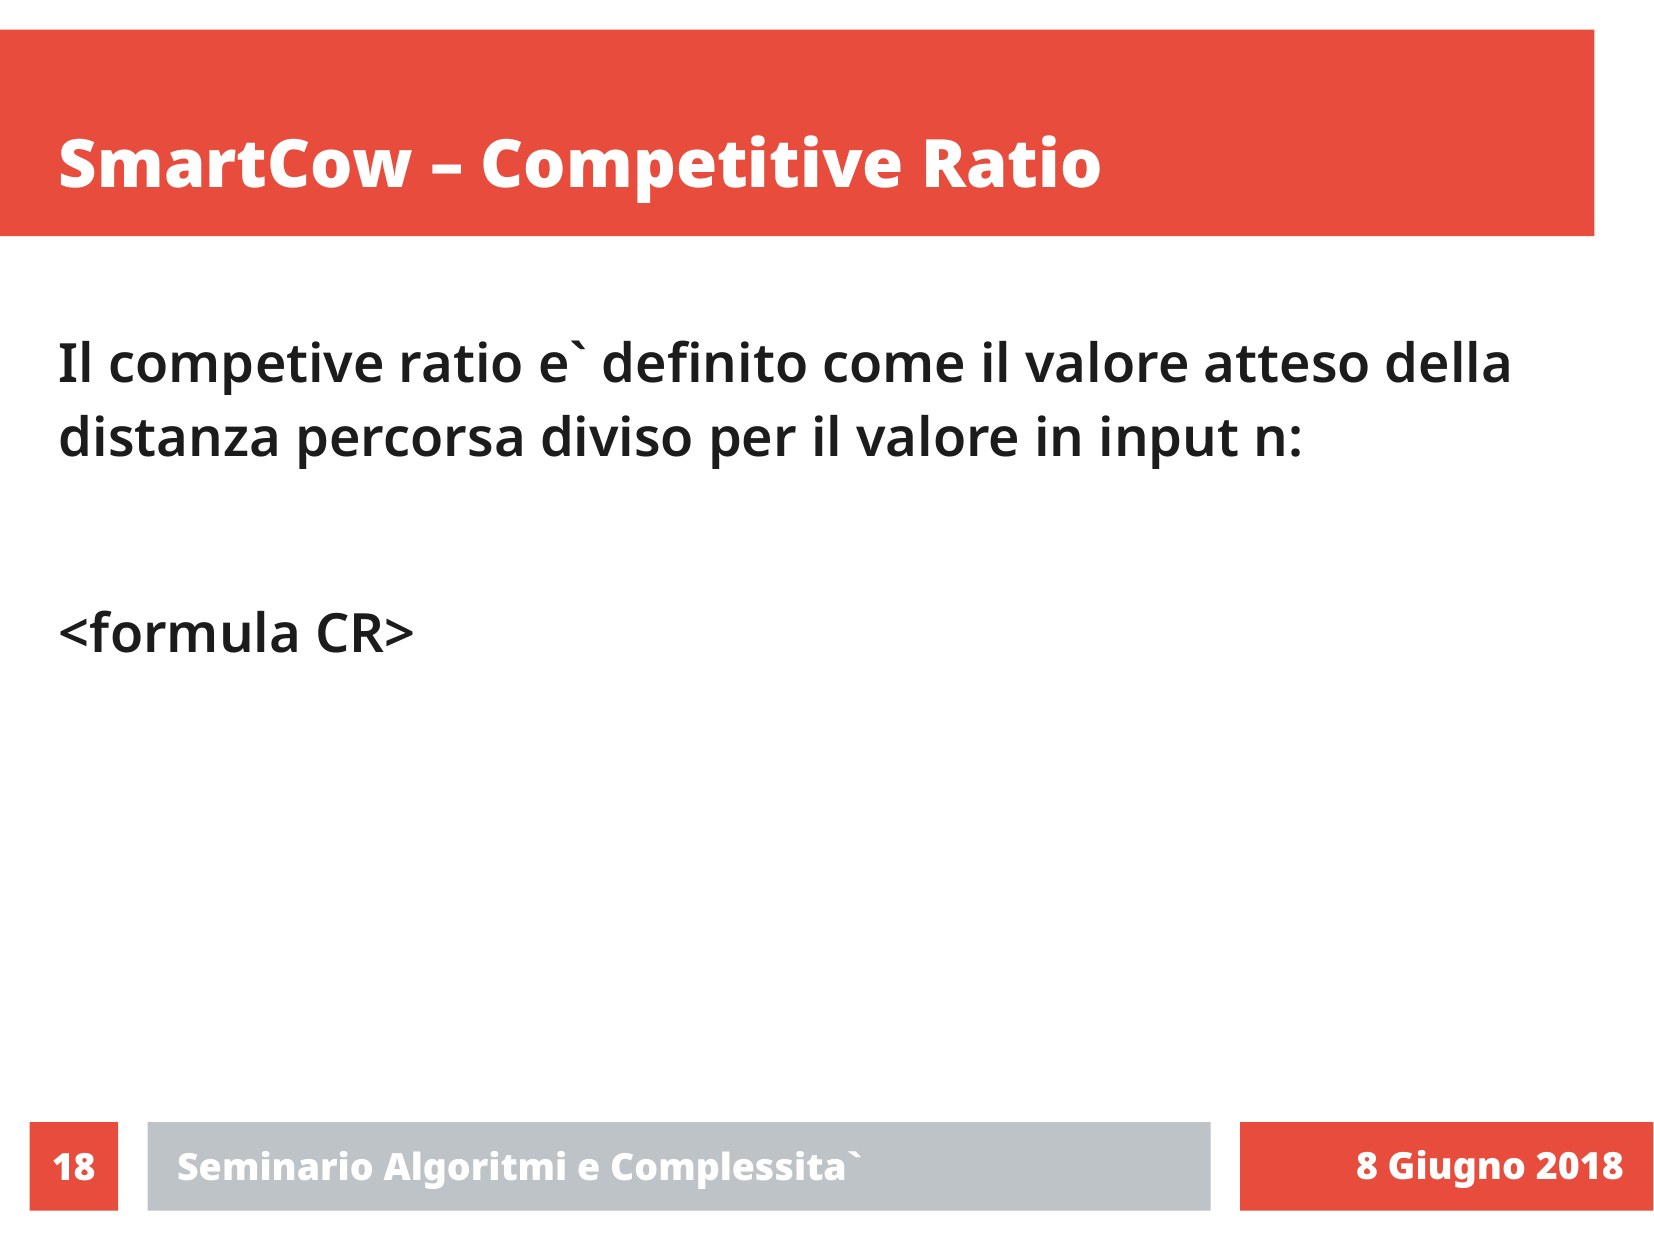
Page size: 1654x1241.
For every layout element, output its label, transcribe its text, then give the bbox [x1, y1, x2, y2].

list Il competive ratio e` definito come il valore atteso della distanza percorsa diviso per il valore in input n: <formula CR> [59, 324, 1565, 1093]
title SmartCow – Competitive Ratio [59, 59, 1595, 207]
